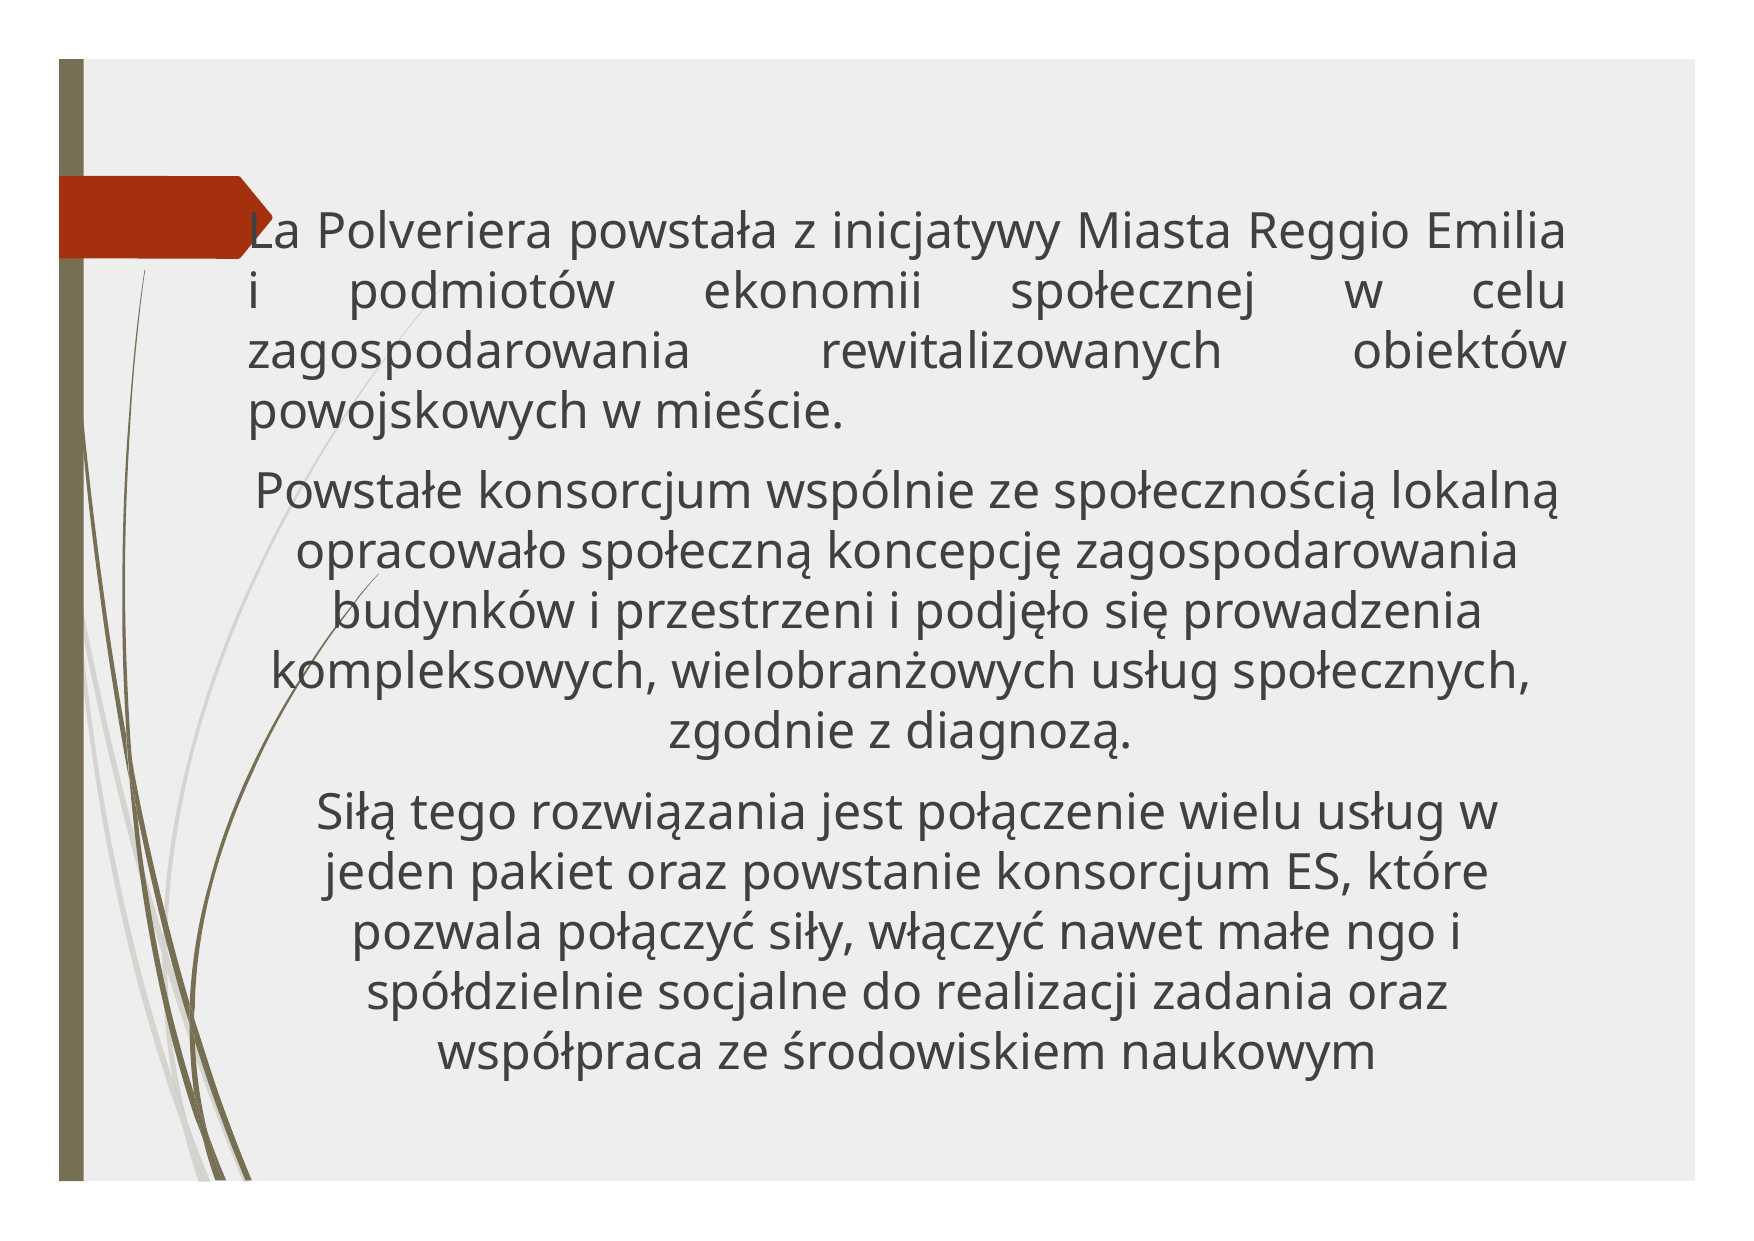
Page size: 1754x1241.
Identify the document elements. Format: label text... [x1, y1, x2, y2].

list La Polveriera powstała z inicjatywy Miasta Reggio Emilia i podmiotów ekonomii społecznej w celu zagospodarowania rewitalizowanych obiektów powojskowych w mieście. Powstałe konsorcjum wspólnie ze społecznością lokalną opracowało społeczną koncepcję zagospodarowania budynków i przestrzeni i podjęło się prowadzenia kompleksowych, wielobranżowych usług społecznych, zgodnie z diagnozą. Siłą tego rozwiązania jest połączenie wielu usług w jeden pakiet oraz powstanie konsorcjum ES, które pozwala połączyć siły, włączyć nawet małe ngo i spółdzielnie socjalne do realizacji zadania oraz współpraca ze środowiskiem naukowym [232, 190, 1583, 1007]
